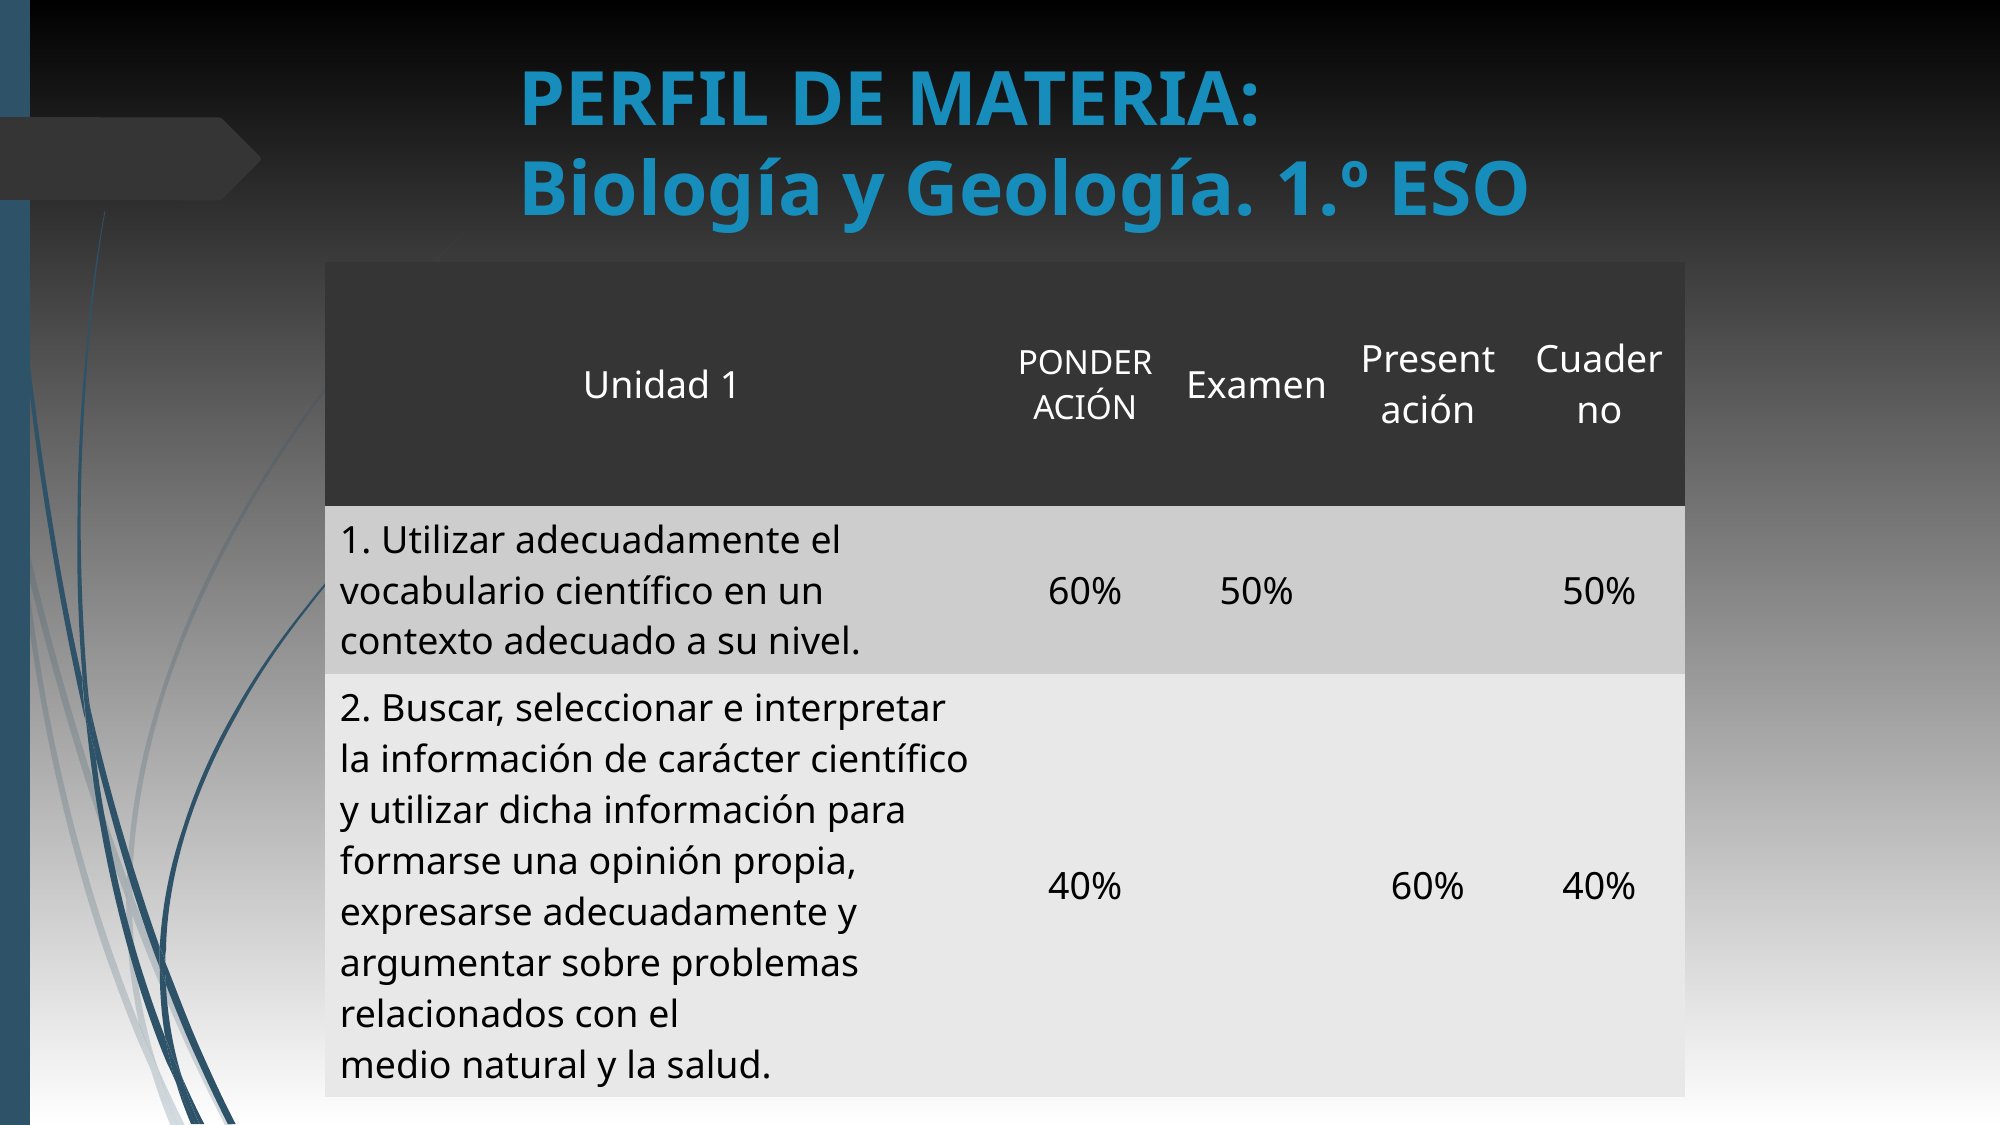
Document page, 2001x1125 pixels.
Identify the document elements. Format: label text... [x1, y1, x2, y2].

table_cell 40% [1514, 674, 1685, 1097]
table_header Examen [1171, 262, 1342, 506]
table_cell [1171, 674, 1342, 1097]
table_cell 1. Utilizar adecuadamente el vocabulario científico en un contexto adecuado a su nivel. [325, 506, 1000, 674]
table_header Cuaderno [1514, 262, 1685, 506]
table_cell 50% [1171, 506, 1342, 674]
table_cell 60% [1342, 674, 1514, 1097]
title PERFIL DE MATERIA: Biología y Geología. 1.º ESO [503, 42, 1585, 253]
table_header Presentación [1342, 262, 1514, 506]
table_cell 60% [1000, 506, 1171, 674]
table_cell [1342, 506, 1514, 674]
table_cell 50% [1514, 506, 1685, 674]
table_header Unidad 1 [325, 262, 1000, 506]
table_cell 2. Buscar, seleccionar e interpretar la información de carácter científico y utilizar dicha información para formarse una opinión propia, expresarse adecuadamente y argumentar sobre problemas relacionados con el medio natural y la salud. [325, 674, 1000, 1097]
table_cell 40% [1000, 674, 1171, 1097]
table_header PONDERACIÓN [1000, 262, 1171, 506]
